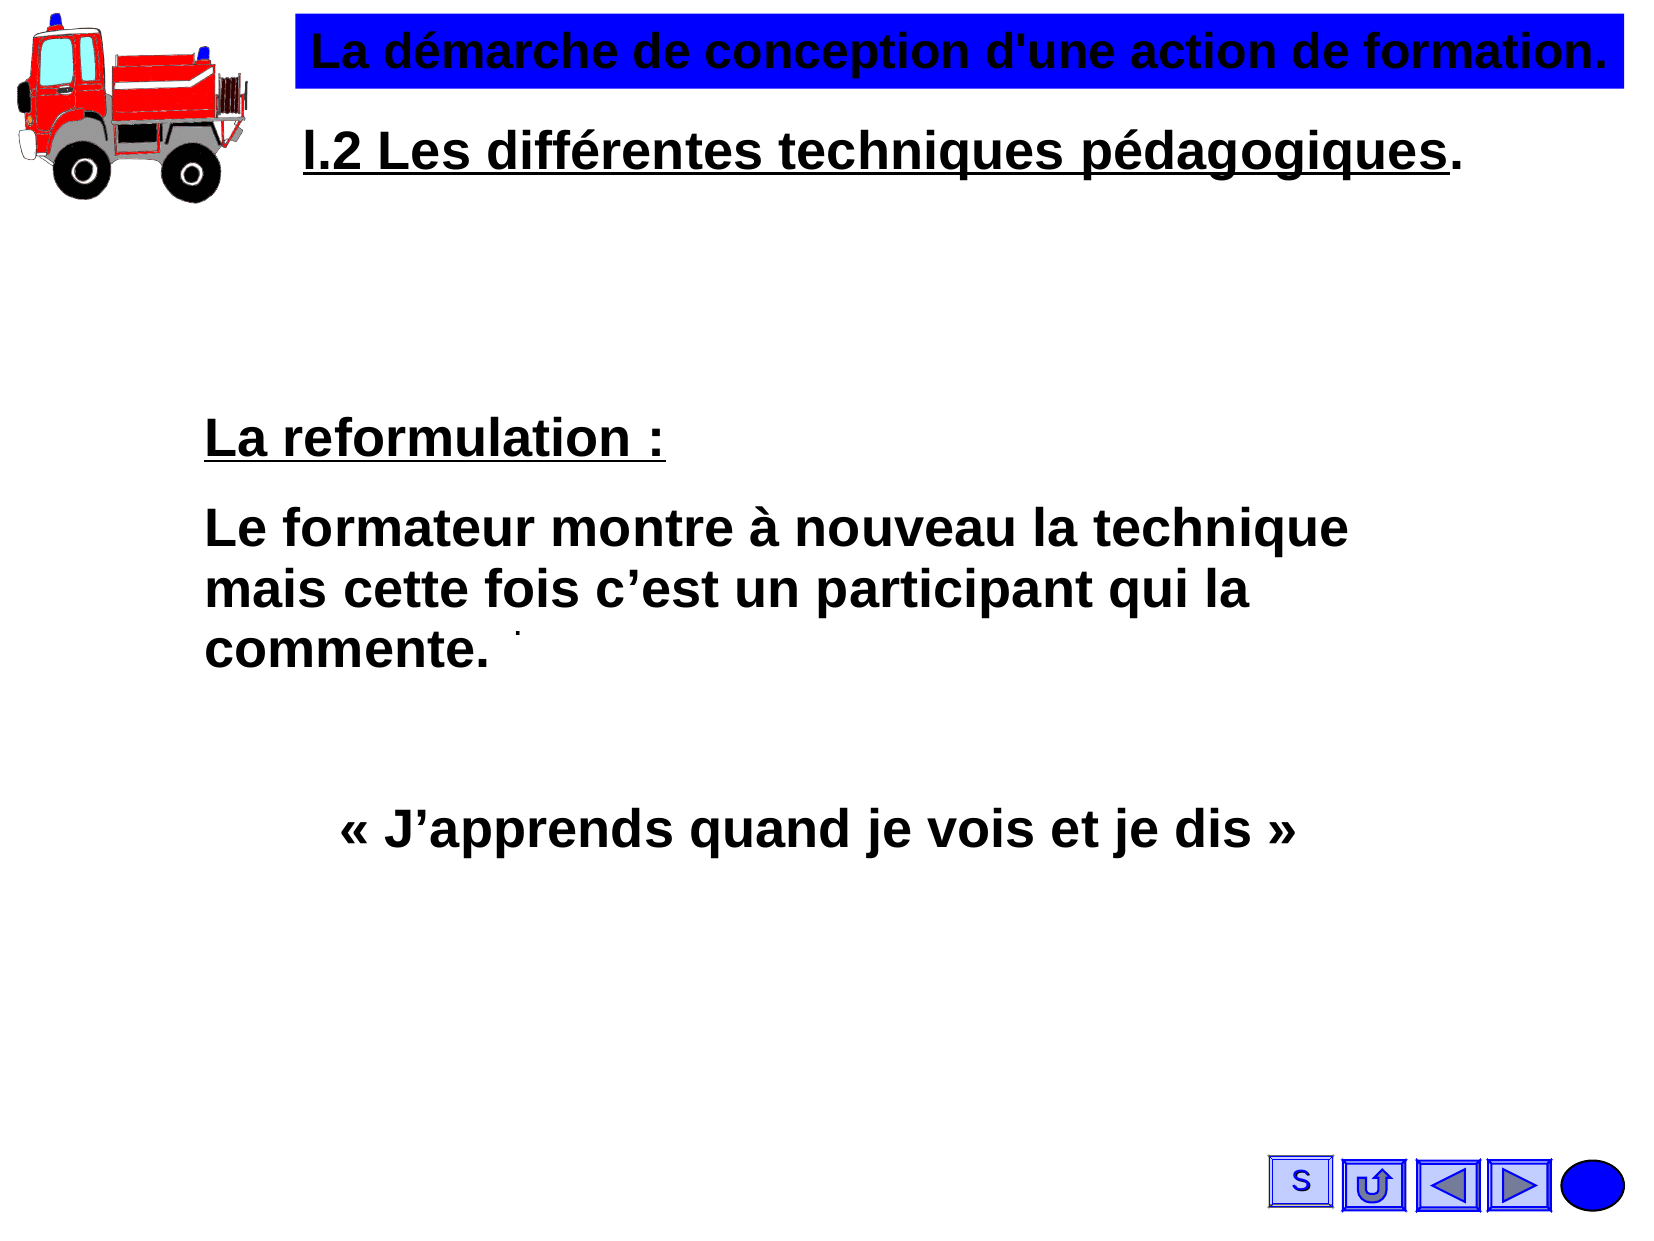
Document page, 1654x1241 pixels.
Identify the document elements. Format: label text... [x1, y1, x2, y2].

text_box . [497, 594, 1172, 665]
list La reformulation : Le formateur montre à nouveau la technique mais cette fois c’est un participant qui la commente. « J’apprends quand je vois et je dis » [189, 400, 1465, 867]
text_box l.2 Les différentes techniques pédagogiques. [287, 112, 1481, 189]
text_box La démarche de conception d'une action de formation. [295, 13, 1625, 89]
picture [8, 8, 257, 216]
text_box [1561, 1160, 1625, 1211]
